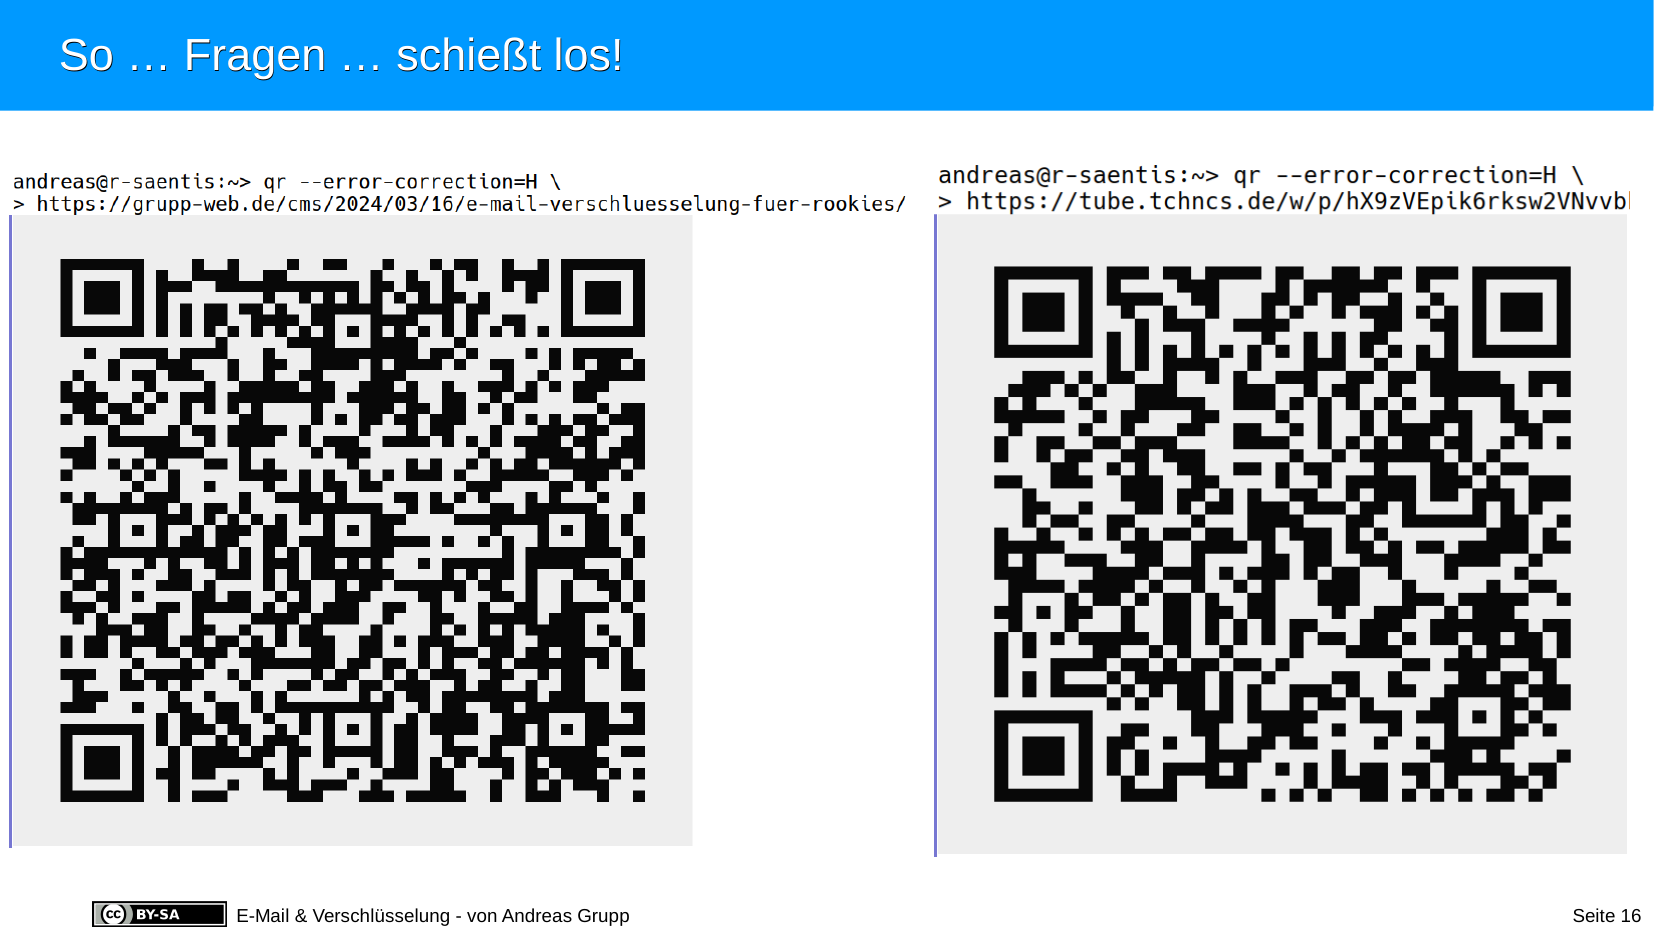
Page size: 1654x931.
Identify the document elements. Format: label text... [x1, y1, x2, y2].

title So … Fragen … schießt los! [59, 21, 1506, 89]
picture [934, 156, 1630, 857]
picture [92, 901, 227, 927]
picture [9, 160, 916, 848]
